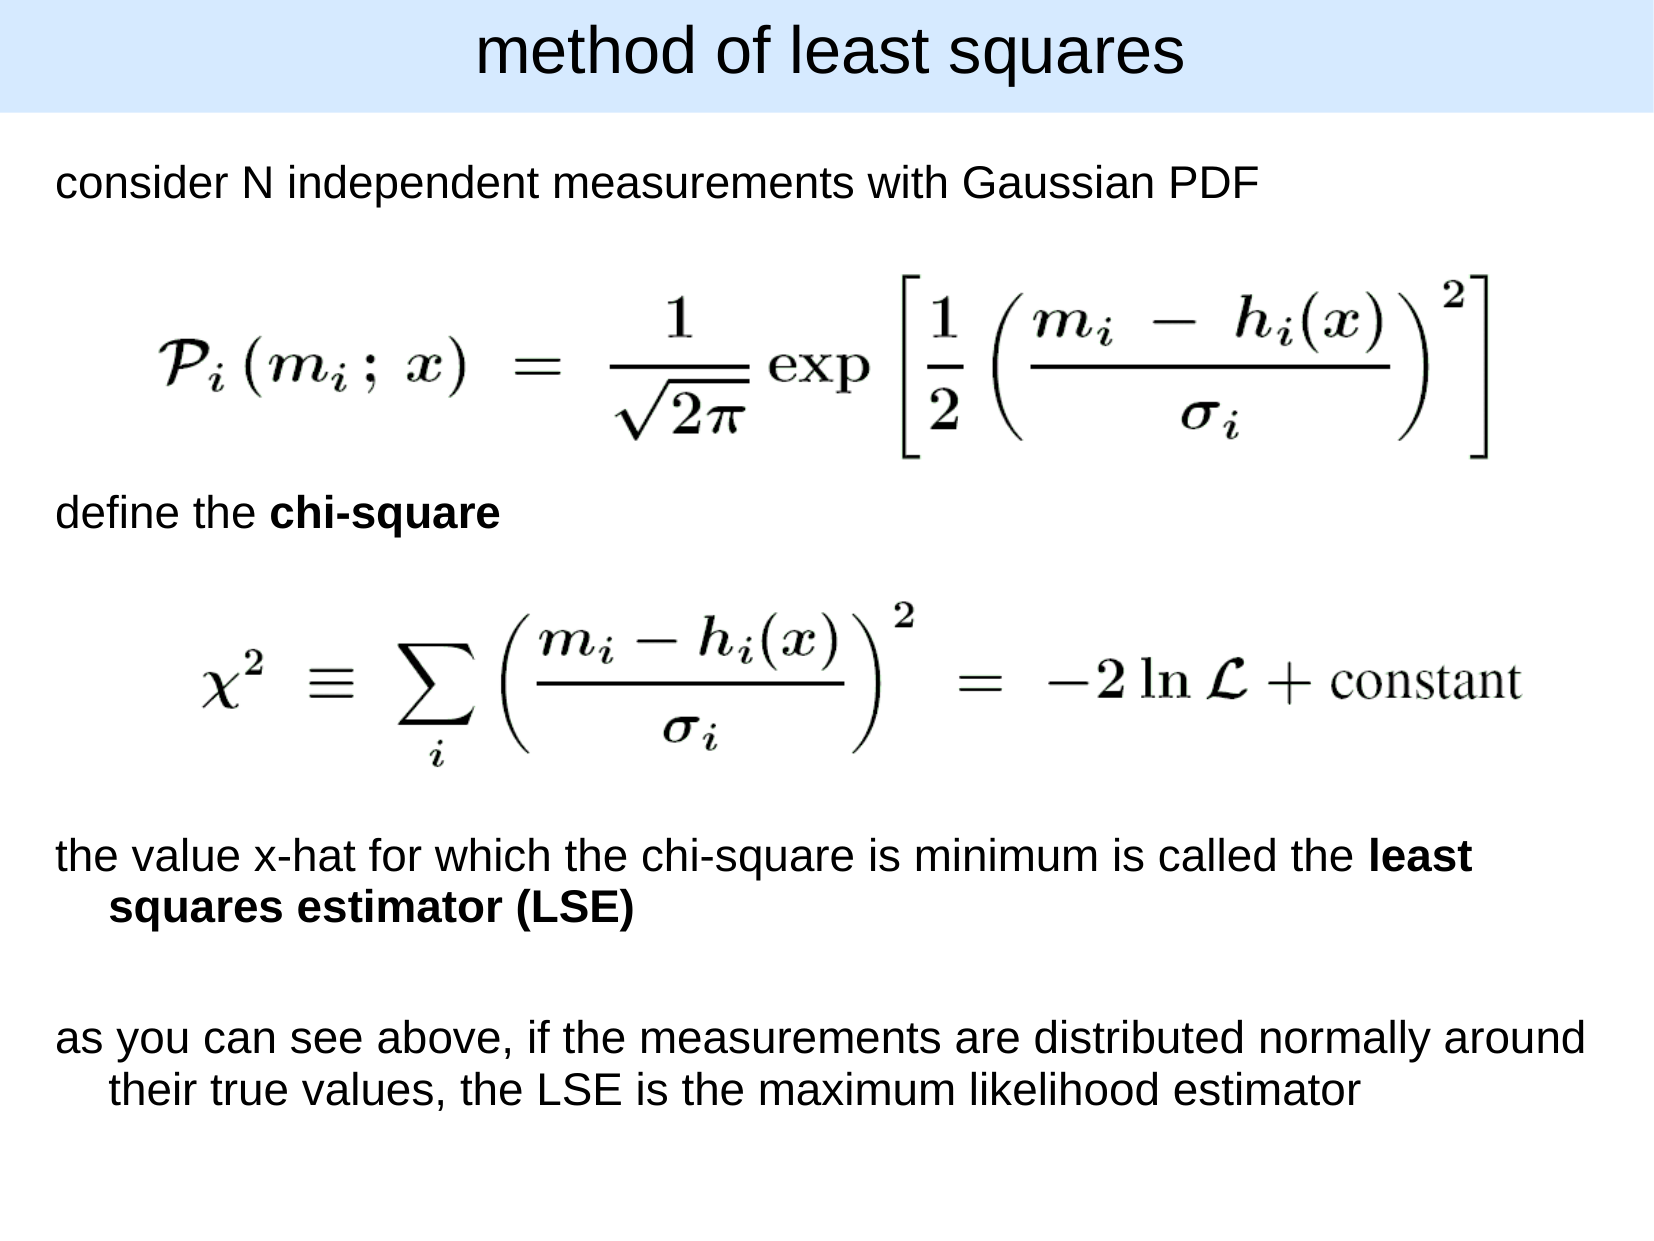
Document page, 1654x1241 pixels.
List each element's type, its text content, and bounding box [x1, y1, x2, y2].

list as you can see above, if the measurements are distributed normally around their true values, the LSE is the maximum likelihood estimator [37, 1012, 1613, 1149]
list consider N independent measurements with Gaussian PDF [37, 156, 1613, 263]
title method of least squares [86, 0, 1576, 100]
list the value x-hat for which the chi-square is minimum is called the least squares estimator (LSE) [37, 830, 1613, 969]
picture [150, 263, 1501, 471]
list define the chi-square [37, 487, 1613, 594]
picture [184, 599, 1538, 782]
